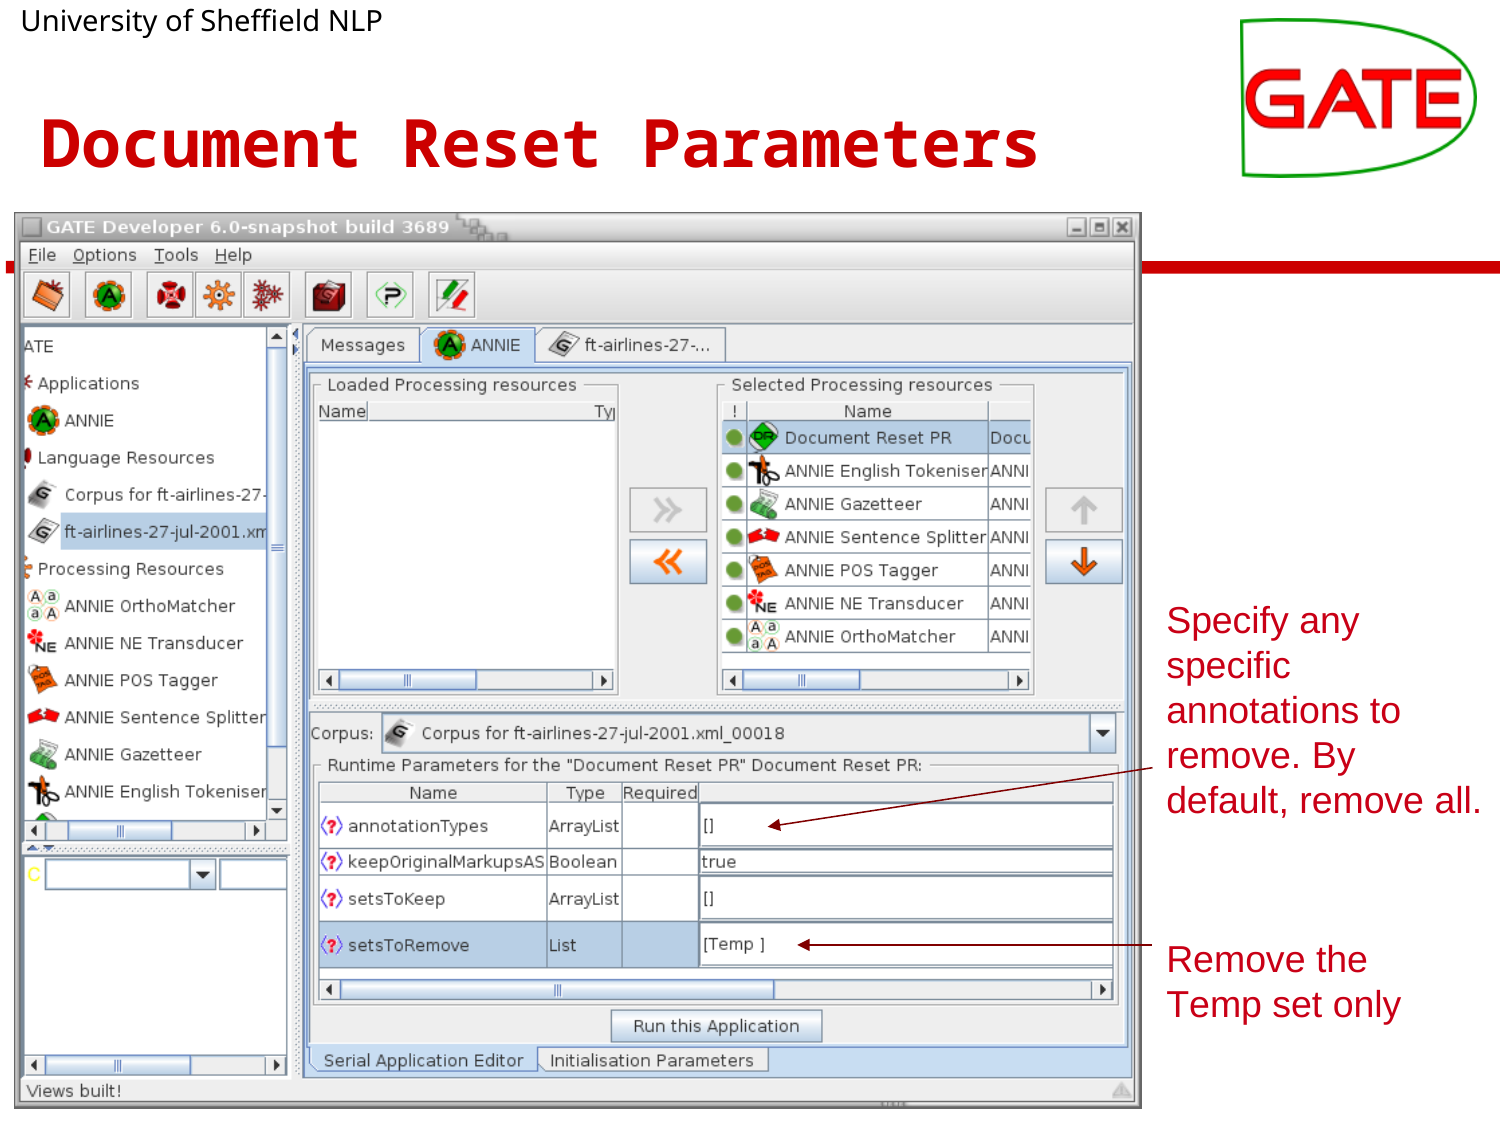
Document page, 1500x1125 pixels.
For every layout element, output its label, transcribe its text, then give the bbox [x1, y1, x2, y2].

text_box Remove the Temp set only [1151, 927, 1477, 1034]
text_box Specify any specific annotations to remove. By default, remove all. [1151, 588, 1500, 857]
picture [1240, 18, 1477, 178]
title Document Reset Parameters [41, 38, 1386, 250]
picture [14, 212, 1142, 1109]
